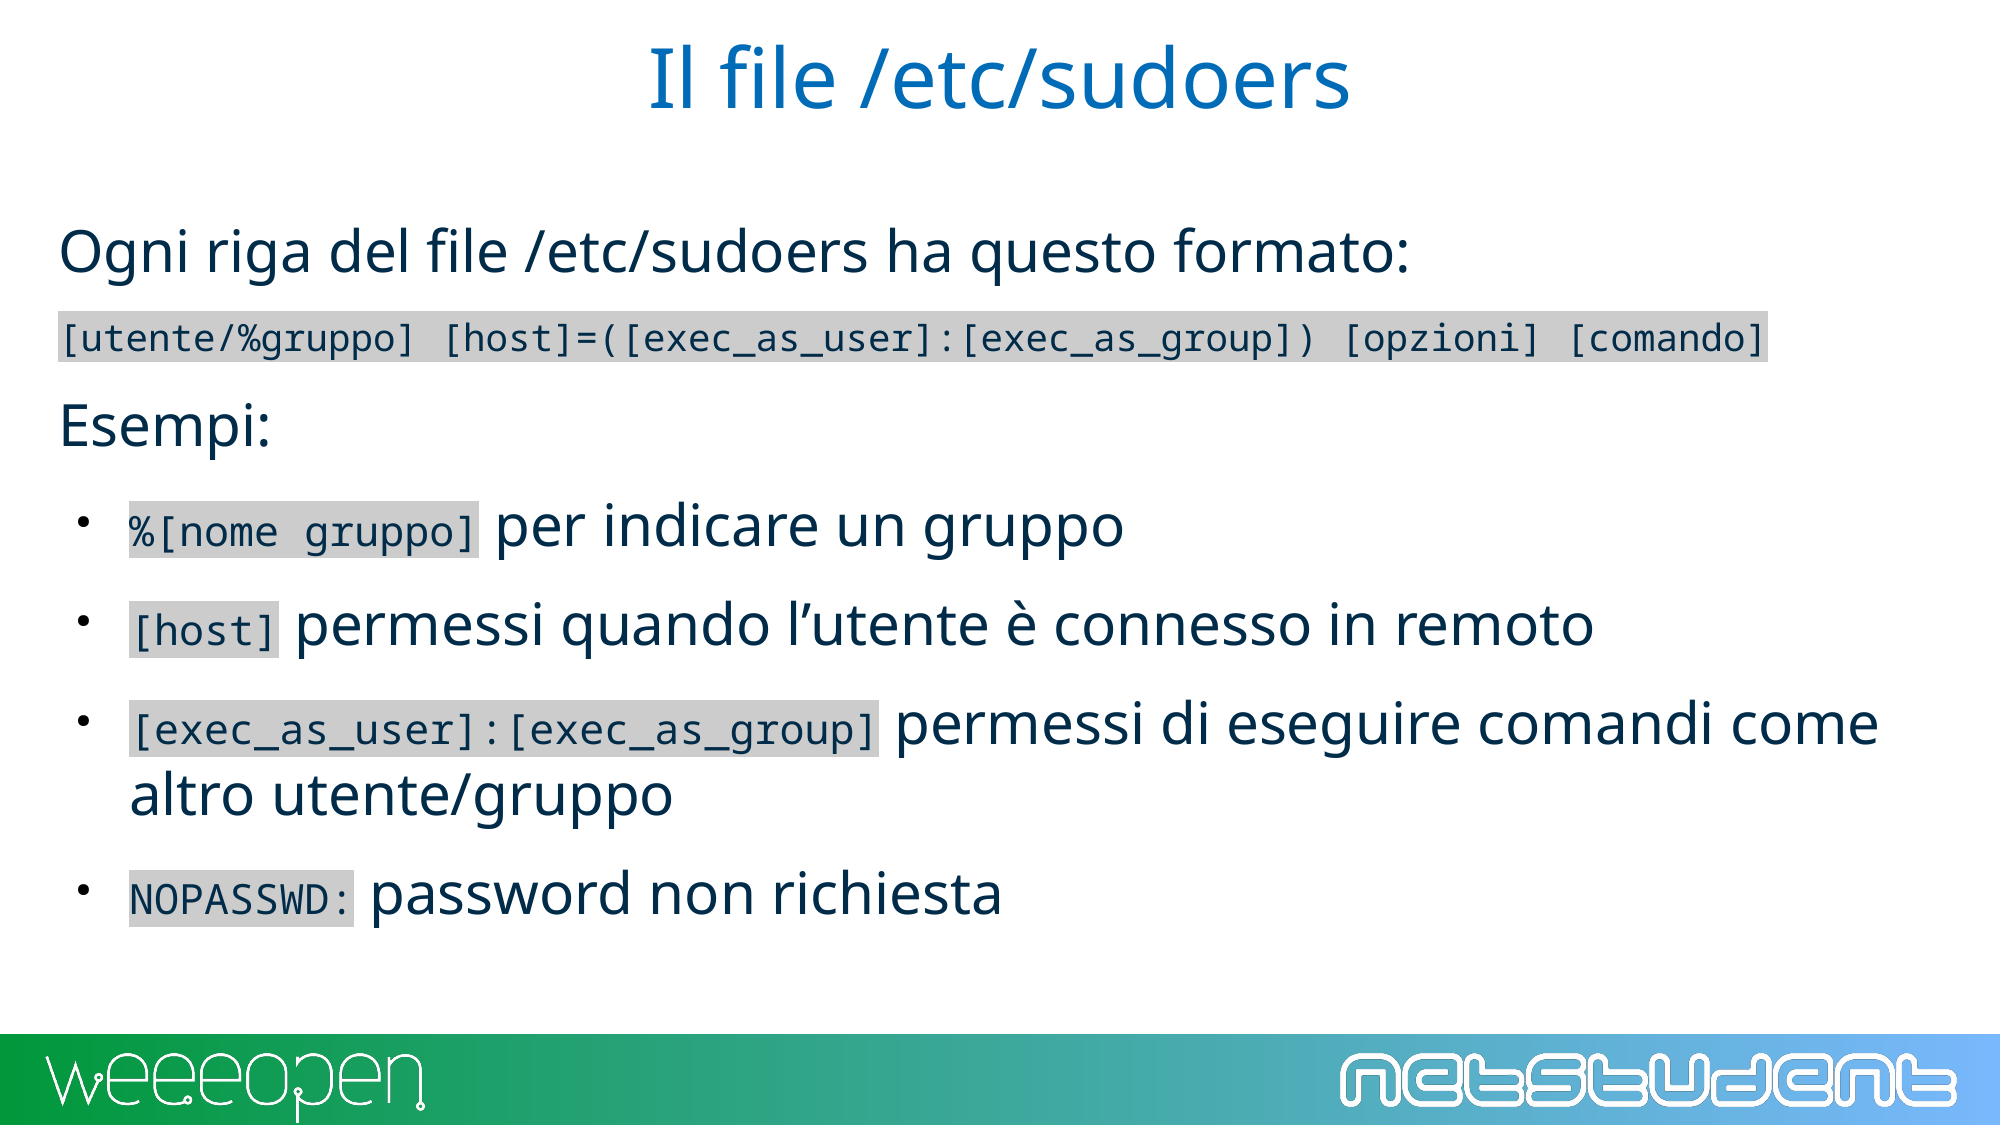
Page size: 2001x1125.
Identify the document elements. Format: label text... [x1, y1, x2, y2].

picture [1340, 1053, 1957, 1107]
title Il file /etc/sudoers [43, 29, 1959, 206]
list Ogni riga del file /etc/sudoers ha questo formato: [utente/%gruppo] [host]=([exec_as_user]:[exec_as_group]) [opzioni] [comando] Esempi: %[nome gruppo] per indicare un gruppo [host] permessi quando l’utente è connesso in remoto [exec_as_user]:[exec_as_group] permessi di eseguire comandi come altro utente/gruppo NOPASSWD: password non richiesta [43, 206, 1959, 1010]
picture [45, 1053, 425, 1123]
